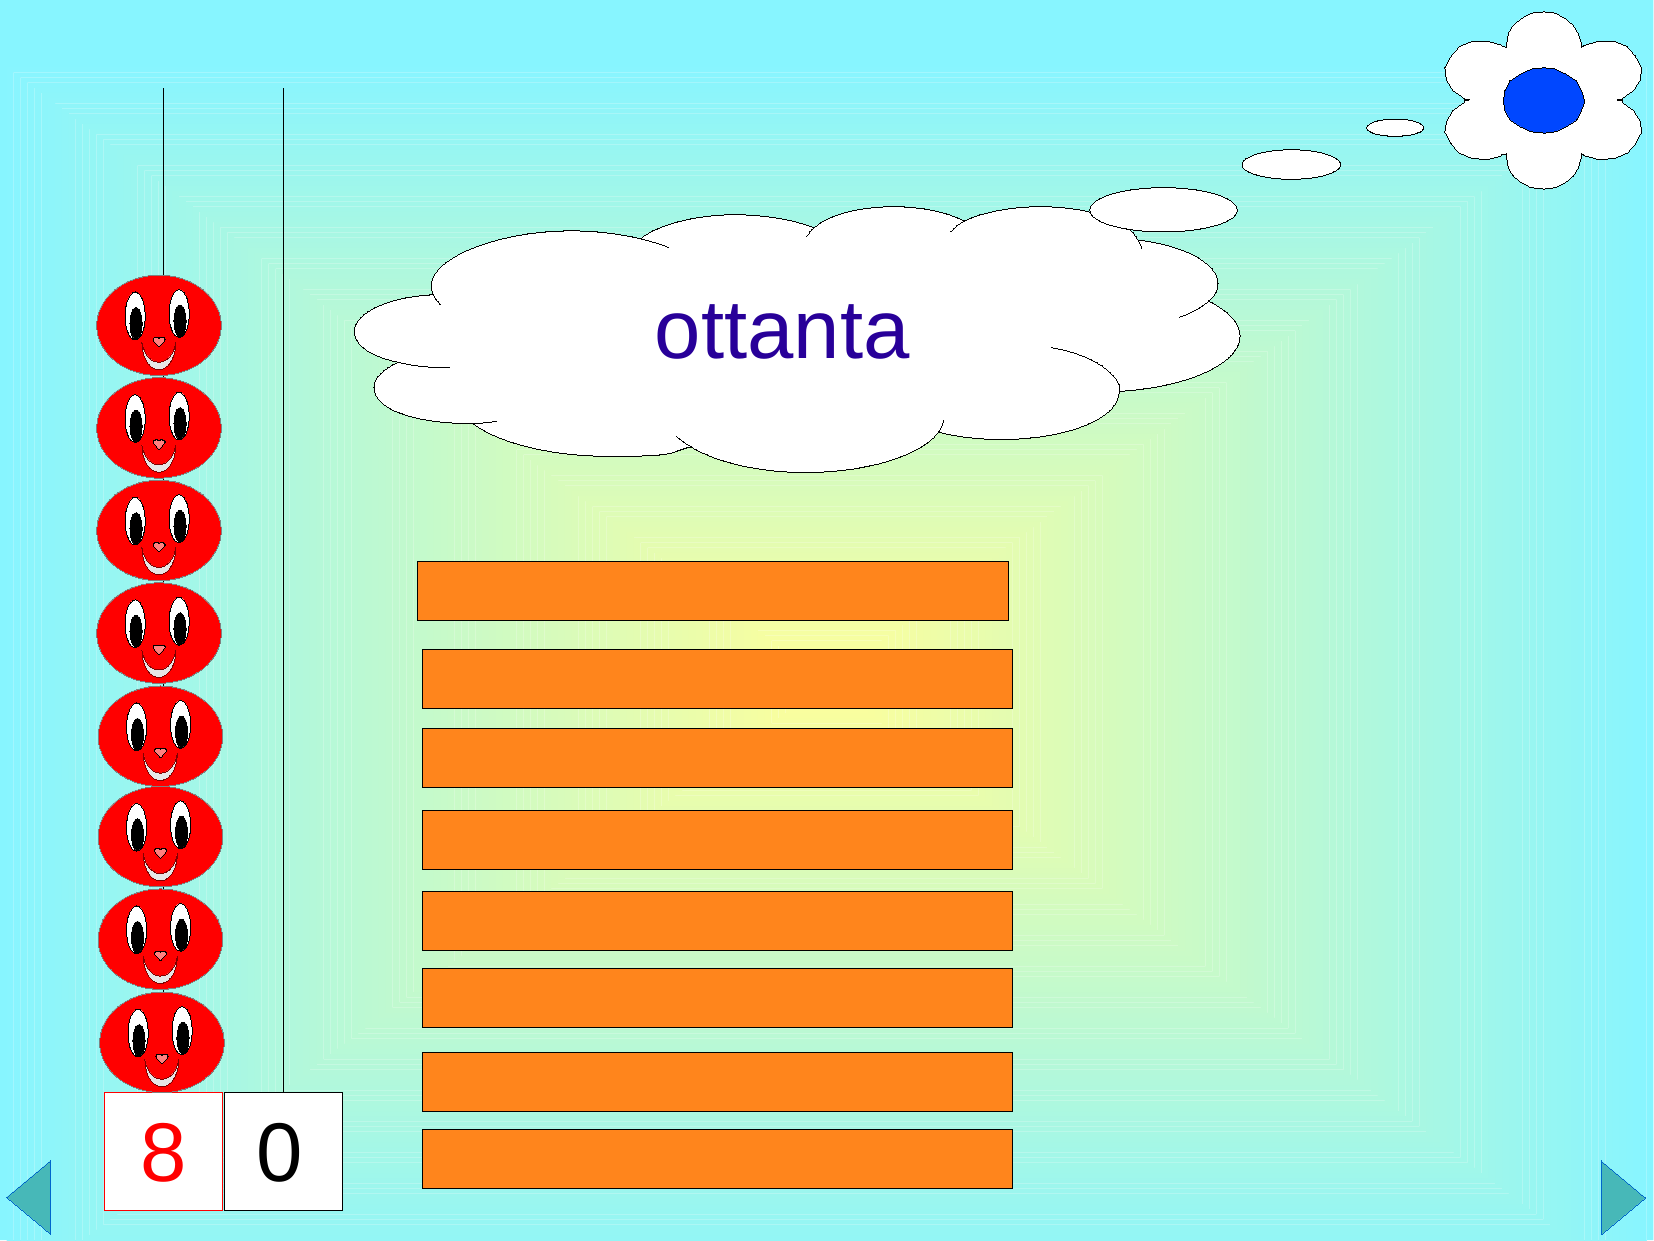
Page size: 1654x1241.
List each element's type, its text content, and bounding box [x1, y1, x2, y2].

text_box [96, 275, 222, 376]
text_box [422, 810, 1013, 870]
text_box [422, 649, 1013, 709]
text_box [1366, 119, 1424, 137]
text_box [96, 582, 222, 684]
text_box [422, 891, 1013, 951]
text_box [1601, 1160, 1646, 1235]
text_box [98, 888, 223, 990]
text_box [422, 1052, 1013, 1112]
text_box [422, 1129, 1013, 1189]
text_box [224, 1092, 343, 1098]
text_box [98, 685, 223, 887]
text_box [1242, 149, 1341, 180]
text_box [104, 1207, 223, 1211]
text_box [354, 187, 1241, 473]
text_box [96, 377, 222, 479]
text_box [417, 561, 1009, 621]
text_box [224, 1207, 343, 1211]
text_box [422, 968, 1013, 1028]
text_box [1444, 11, 1642, 190]
text_box ottanta [472, 276, 1093, 384]
text_box [422, 728, 1013, 788]
text_box 8 0 [88, 1098, 355, 1207]
text_box [99, 992, 225, 1098]
text_box [96, 480, 222, 581]
text_box [6, 1160, 51, 1235]
